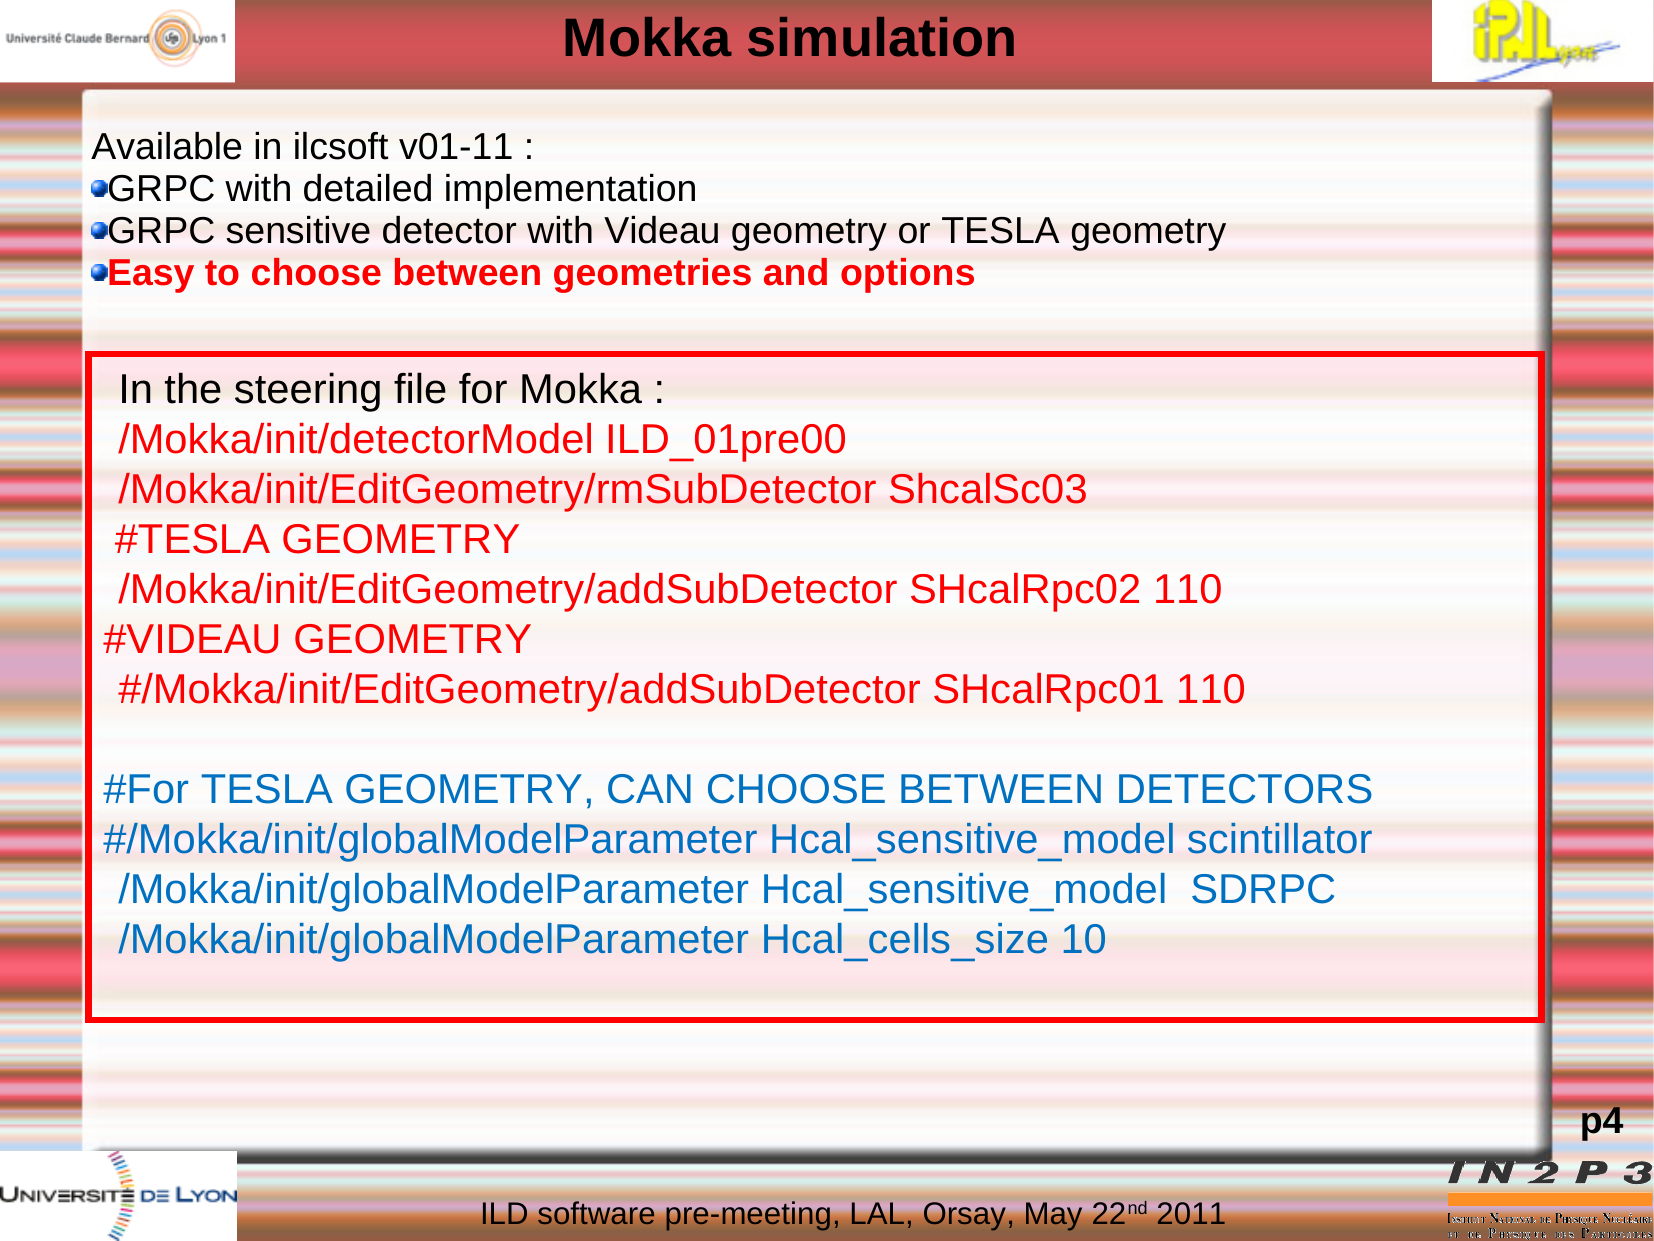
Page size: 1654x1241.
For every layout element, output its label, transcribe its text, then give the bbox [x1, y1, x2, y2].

text_box Mokka simulation [548, 0, 1034, 89]
picture [0, 0, 1654, 1241]
text_box Available in ilcsoft v01-11 : GRPC with detailed implementation GRPC sensitive detector with Videau geometry or TESLA geometry Easy to choose between geometries and options [76, 118, 1536, 303]
text_box In the steering file for Mokka : /Mokka/init/detectorModel ILD_01pre00 /Mokka/init/EditGeometry/rmSubDetector ShcalSc03 #TESLA GEOMETRY /Mokka/init/EditGeometry/addSubDetector SHcalRpc02 110 #VIDEAU GEOMETRY #/Mokka/init/EditGeometry/addSubDetector SHcalRpc01 110 #For TESLA GEOMETRY, CAN CHOOSE BETWEEN DETECTORS #/Mokka/init/globalModelParameter Hcal_sensitive_model scintillator /Mokka/init/globalModelParameter Hcal_sensitive_model SDRPC /Mokka/init/globalModelParameter Hcal_cells_size 10 [88, 354, 1542, 1021]
